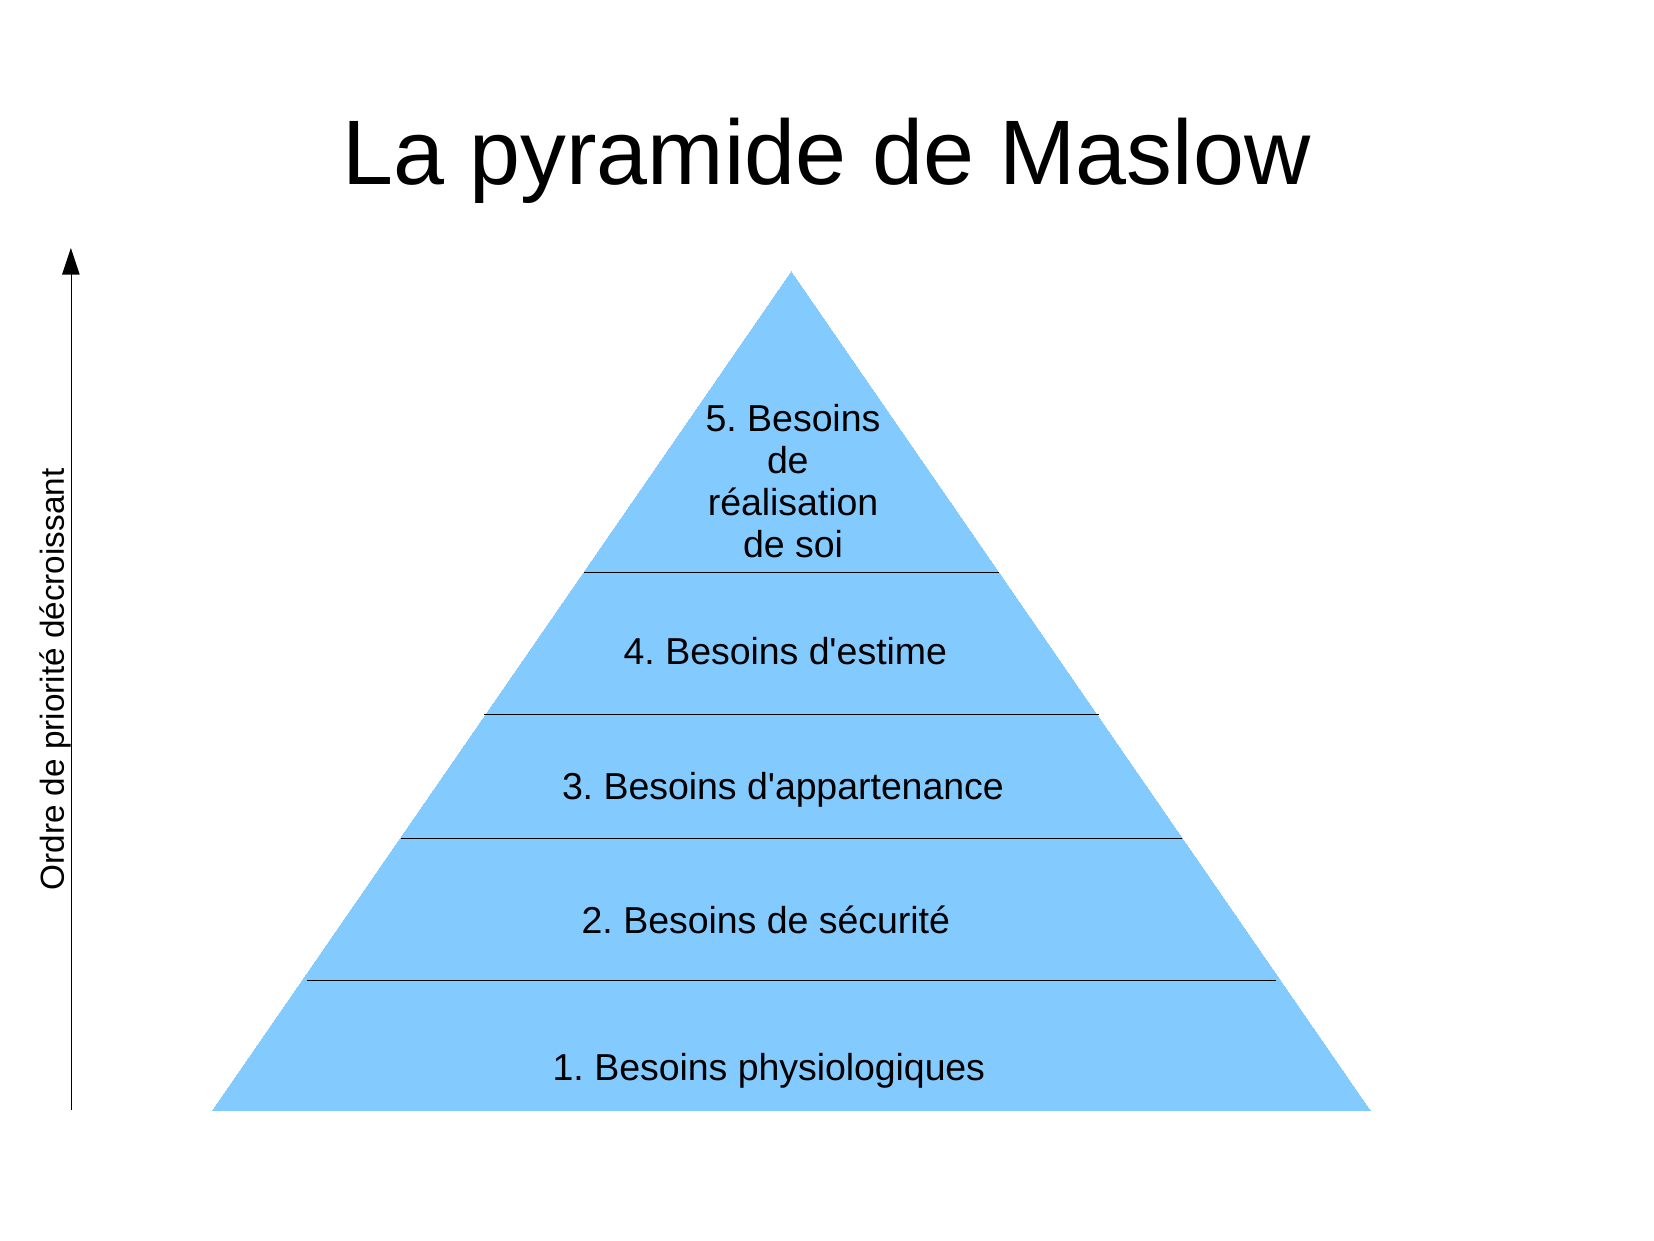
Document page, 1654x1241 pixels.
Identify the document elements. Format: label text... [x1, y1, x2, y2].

text_box [486, 418, 1097, 714]
text_box 5. Besoins de réalisation de soi [690, 389, 896, 571]
text_box 1. Besoins physiologiques [537, 1039, 1087, 1096]
text_box [710, 271, 873, 389]
text_box 4. Besoins d'estime [608, 622, 963, 680]
title La pyramide de Maslow [82, 49, 1571, 257]
text_box 3. Besoins d'appartenance [547, 757, 1021, 815]
text_box 2. Besoins de sécurité [566, 891, 966, 964]
text_box [212, 715, 1371, 1111]
